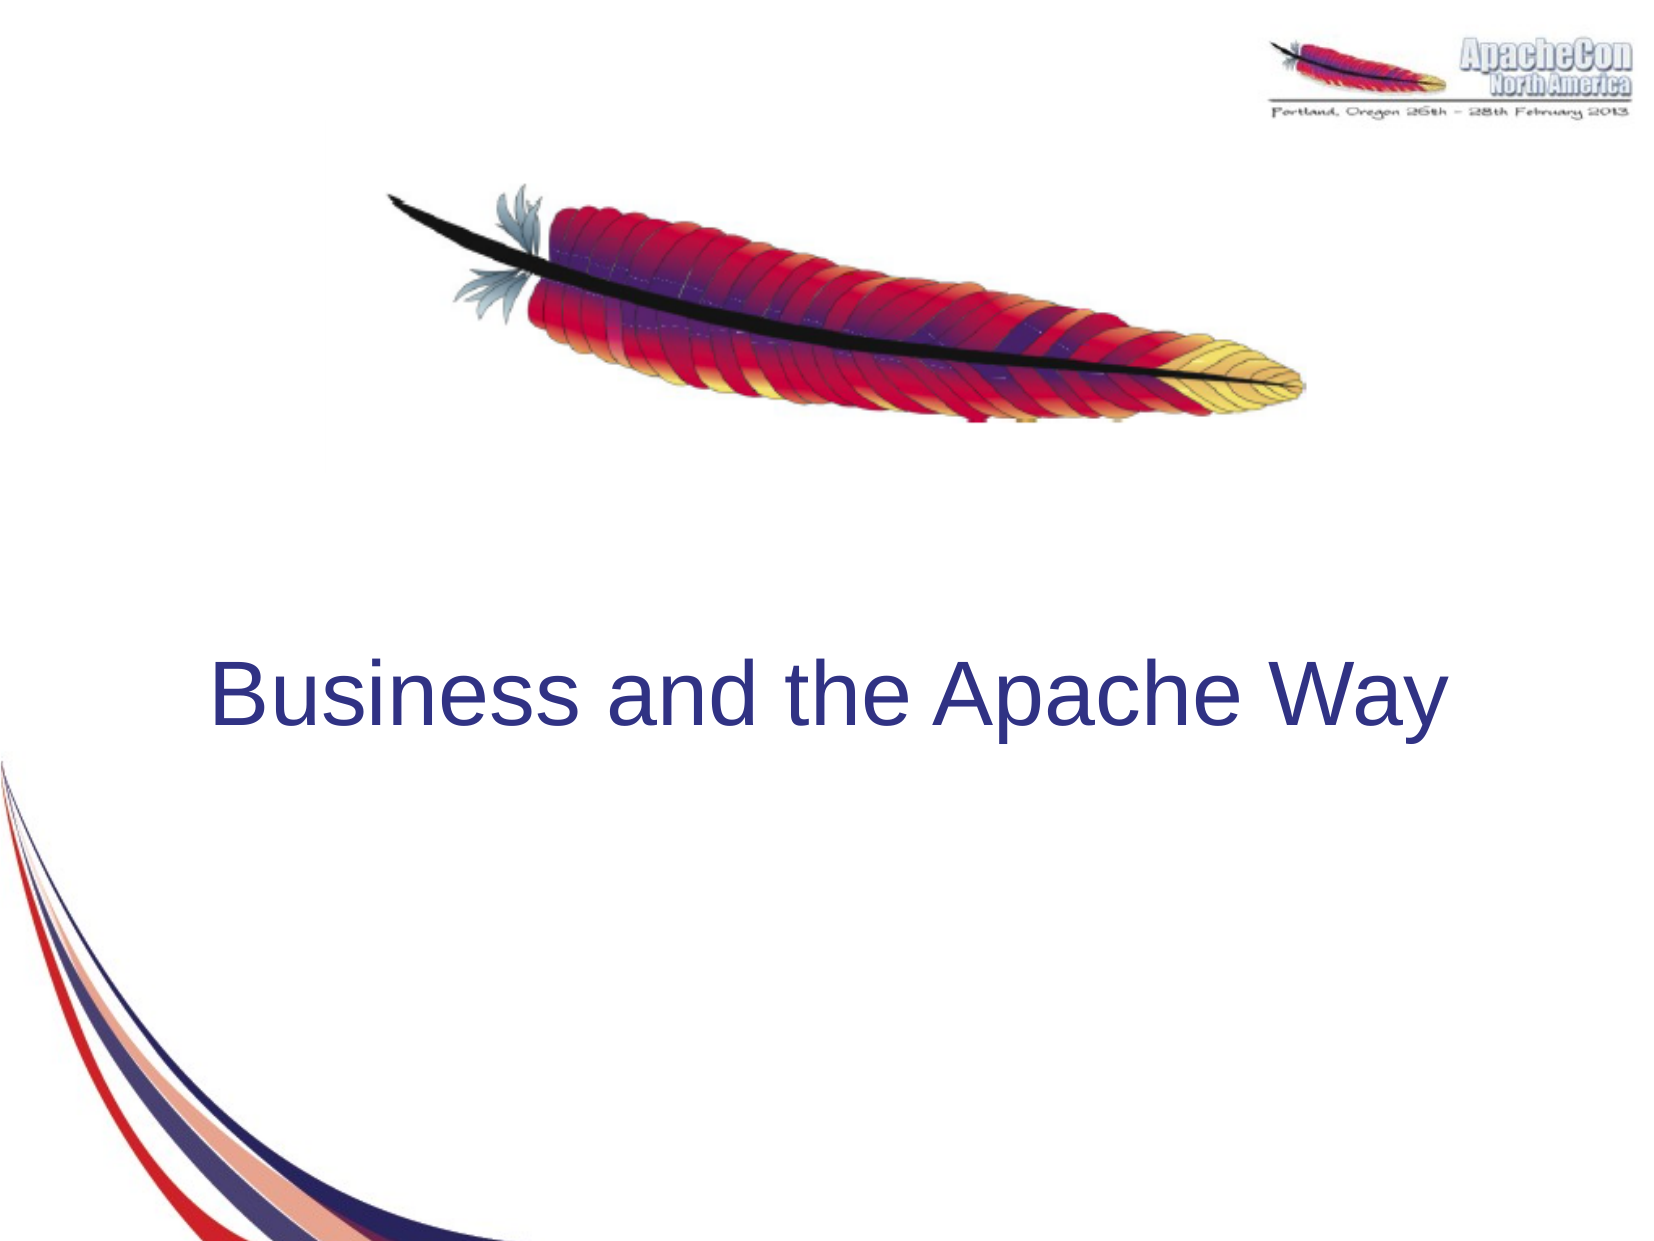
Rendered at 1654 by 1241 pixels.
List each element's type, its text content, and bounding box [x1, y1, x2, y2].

title Business and the Apache Way [88, 590, 1571, 798]
picture [0, 0, 1654, 1241]
